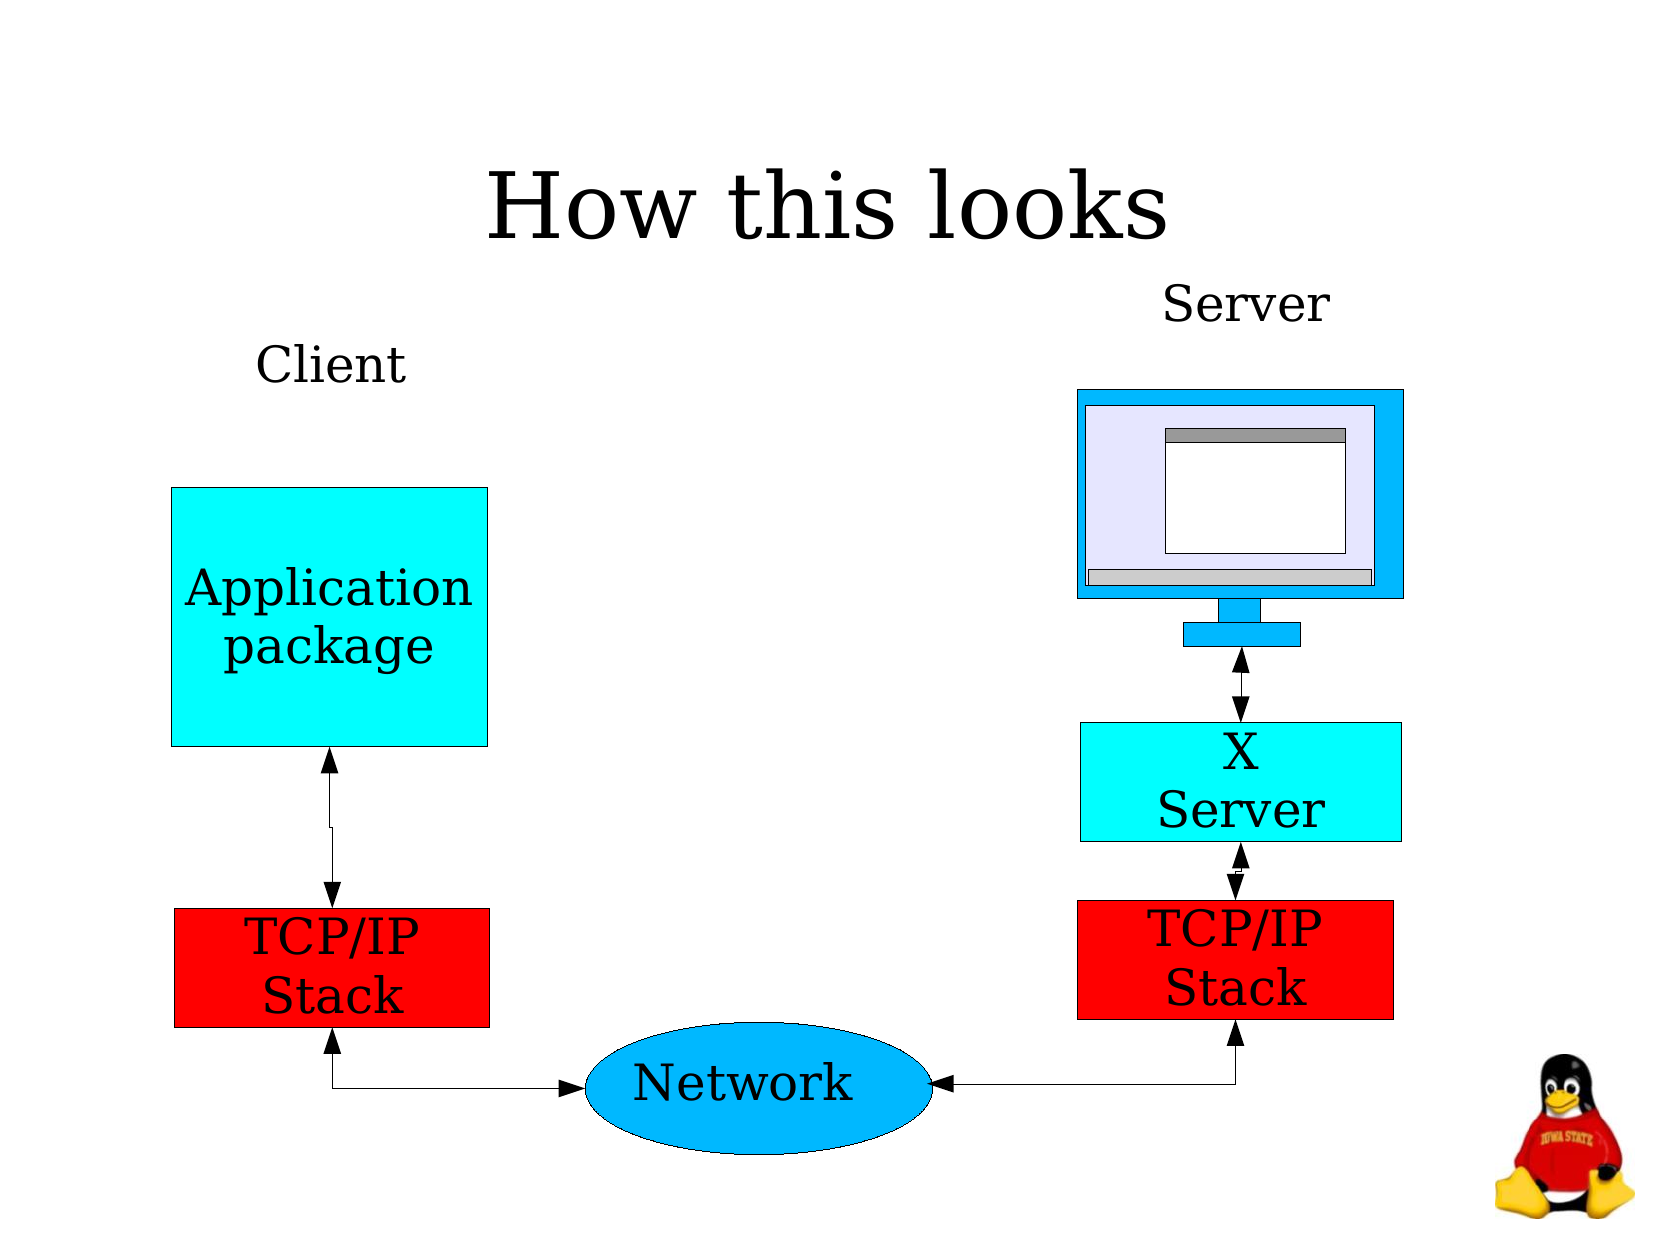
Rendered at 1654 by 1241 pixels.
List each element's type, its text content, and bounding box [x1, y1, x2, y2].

text_box TCP/IP Stack [1077, 900, 1394, 1020]
text_box [927, 1085, 933, 1106]
text_box Server [1059, 275, 1433, 335]
text_box [585, 1022, 920, 1155]
text_box [927, 1071, 932, 1083]
text_box Network [632, 1054, 927, 1114]
text_box Client [161, 336, 501, 396]
text_box Application package [171, 487, 488, 747]
text_box TCP/IP Stack [174, 908, 490, 1028]
title How this looks [121, 102, 1534, 310]
text_box [1077, 389, 1404, 647]
picture [1495, 1054, 1635, 1219]
text_box X Server [1080, 722, 1402, 842]
